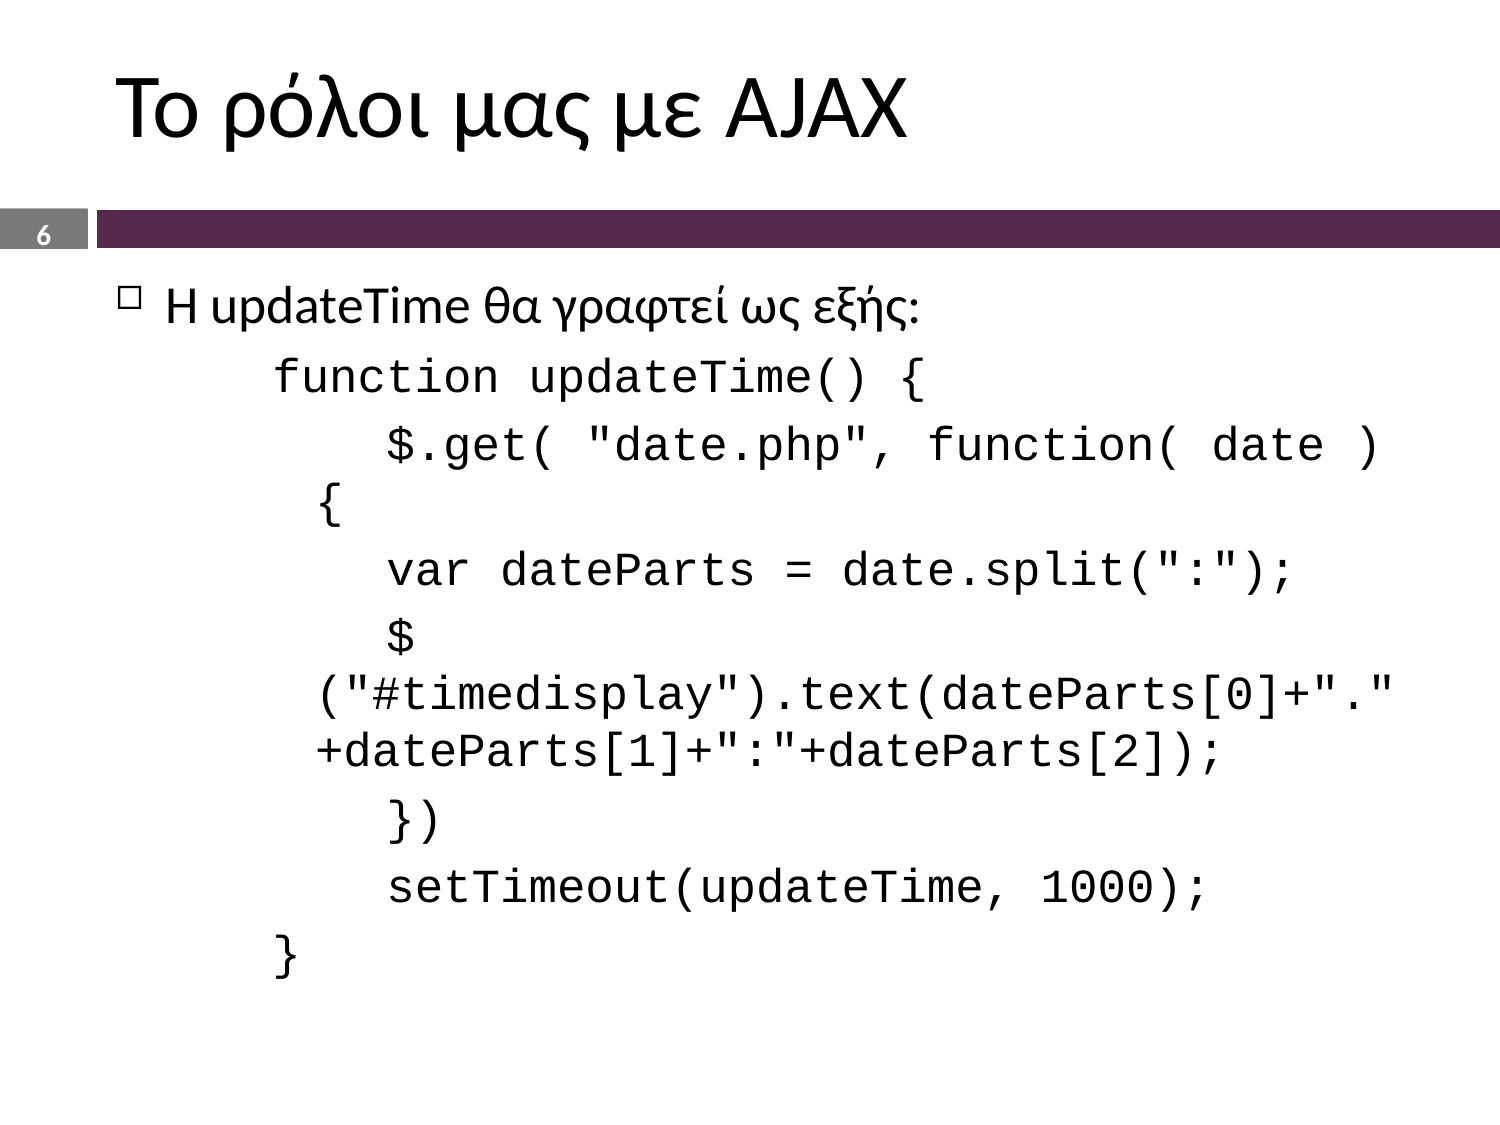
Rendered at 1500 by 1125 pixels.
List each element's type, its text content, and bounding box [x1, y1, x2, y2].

text_box [0, 208, 88, 249]
title Το ρόλοι μας με AJAX [100, 19, 1438, 182]
list Η updateTime θα γραφτεί ως εξής: function updateTime() { $.get( "date.php", function( date ) { var dateParts = date.split(":"); $("#timedisplay").text(dateParts[0]+"."+dateParts[1]+":"+dateParts[2]); }) setTimeout(updateTime, 1000); } [100, 262, 1438, 1000]
